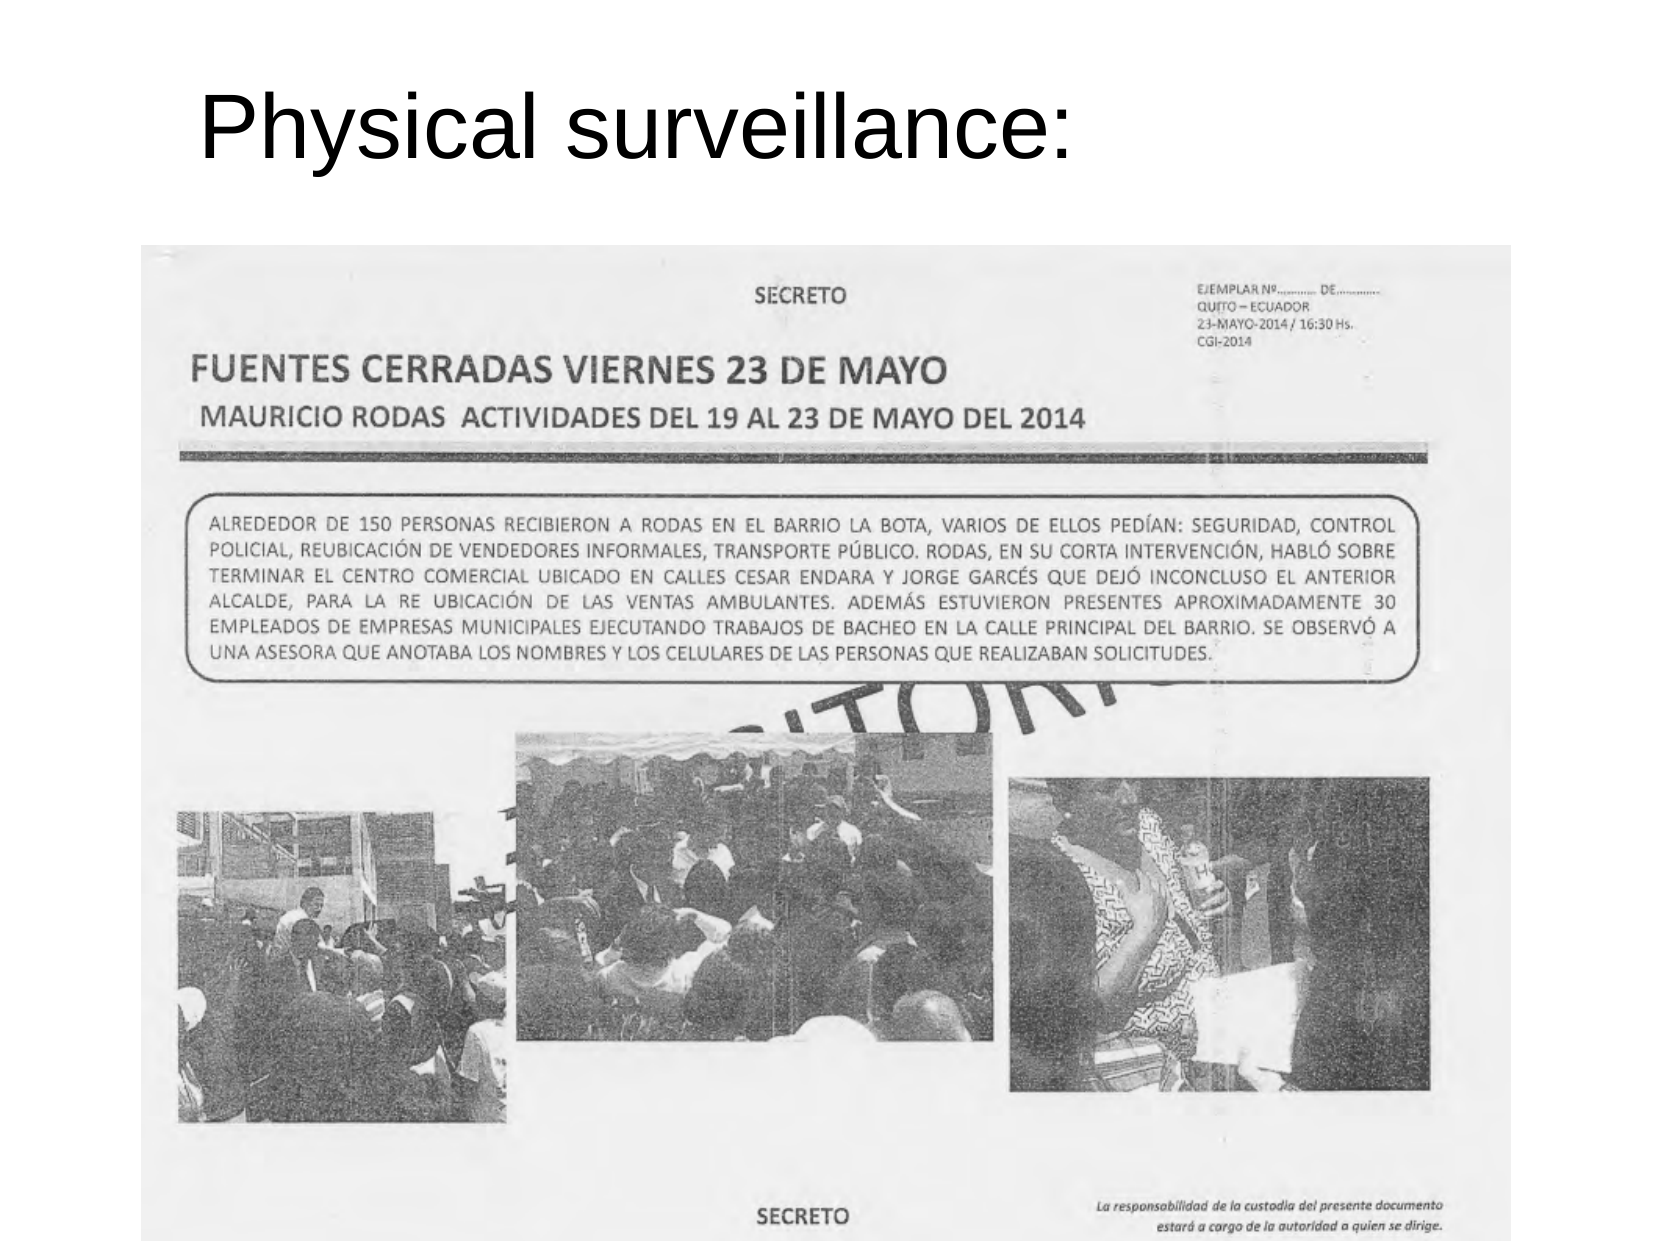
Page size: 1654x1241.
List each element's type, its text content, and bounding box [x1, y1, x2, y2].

picture [141, 245, 1511, 1241]
title Physical surveillance: [0, 23, 1382, 231]
